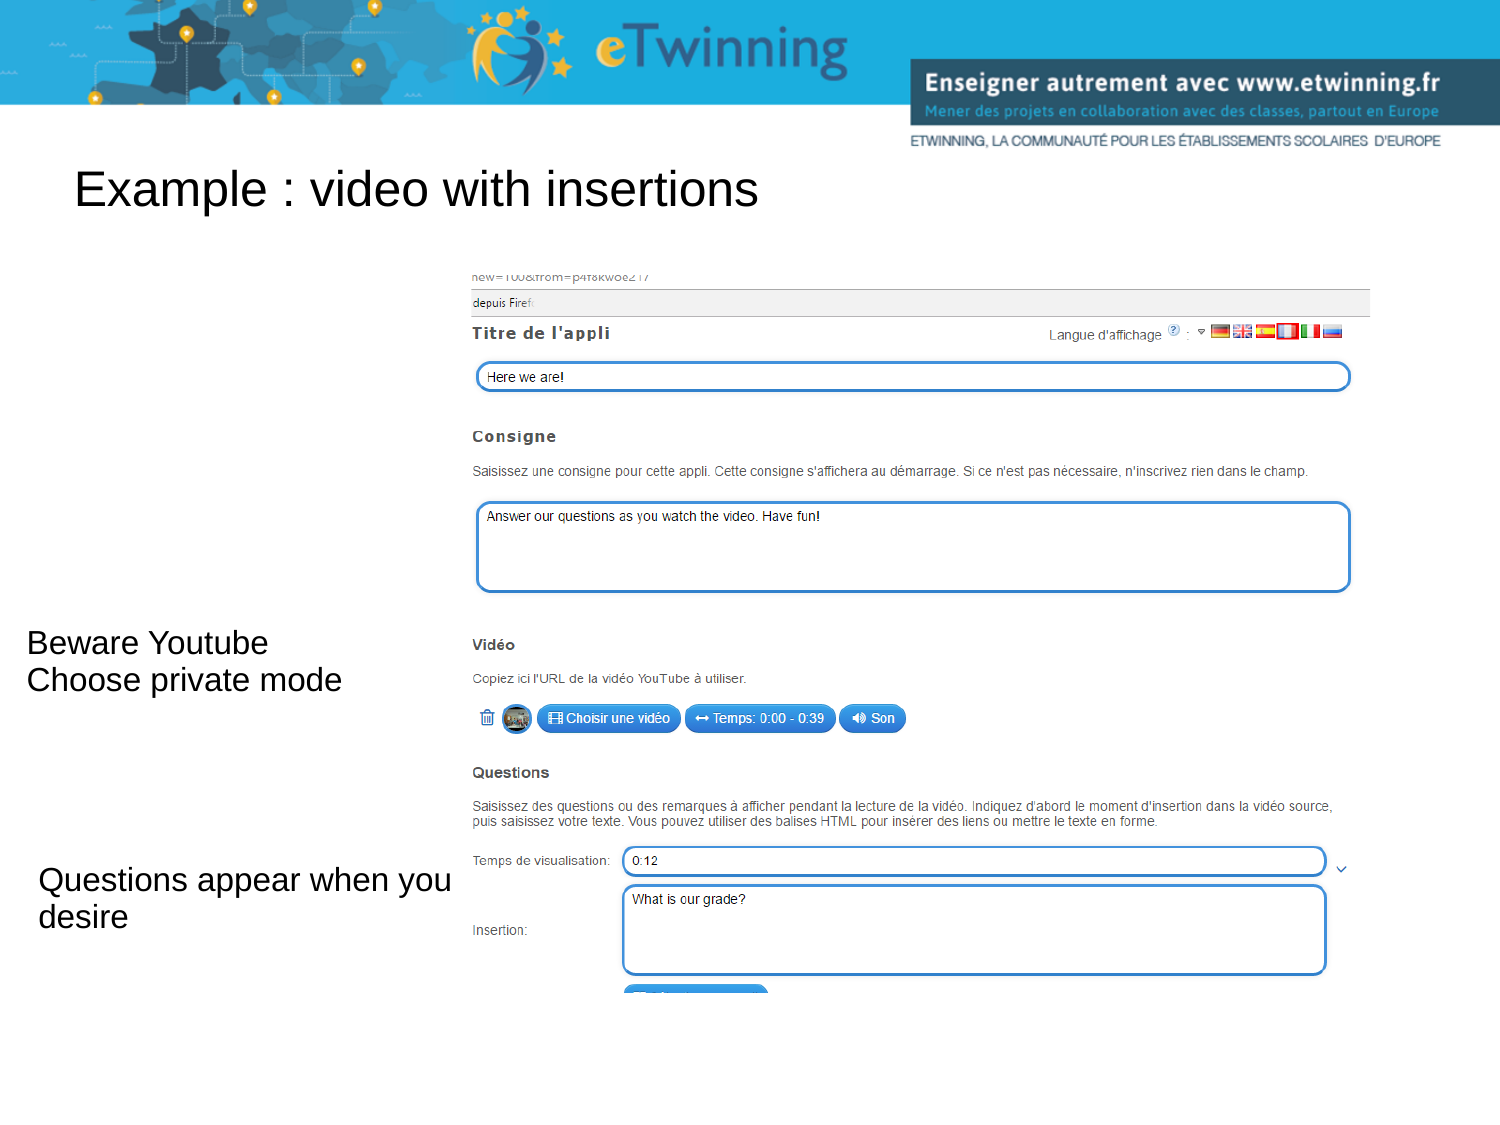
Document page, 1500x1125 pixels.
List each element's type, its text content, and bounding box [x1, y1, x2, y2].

text_box Questions appear when you desire [23, 853, 474, 981]
text_box Beware Youtube Choose private mode [11, 617, 458, 745]
text_box Example : video with insertions [59, 153, 767, 280]
picture [471, 275, 1371, 993]
picture [0, 0, 1500, 154]
